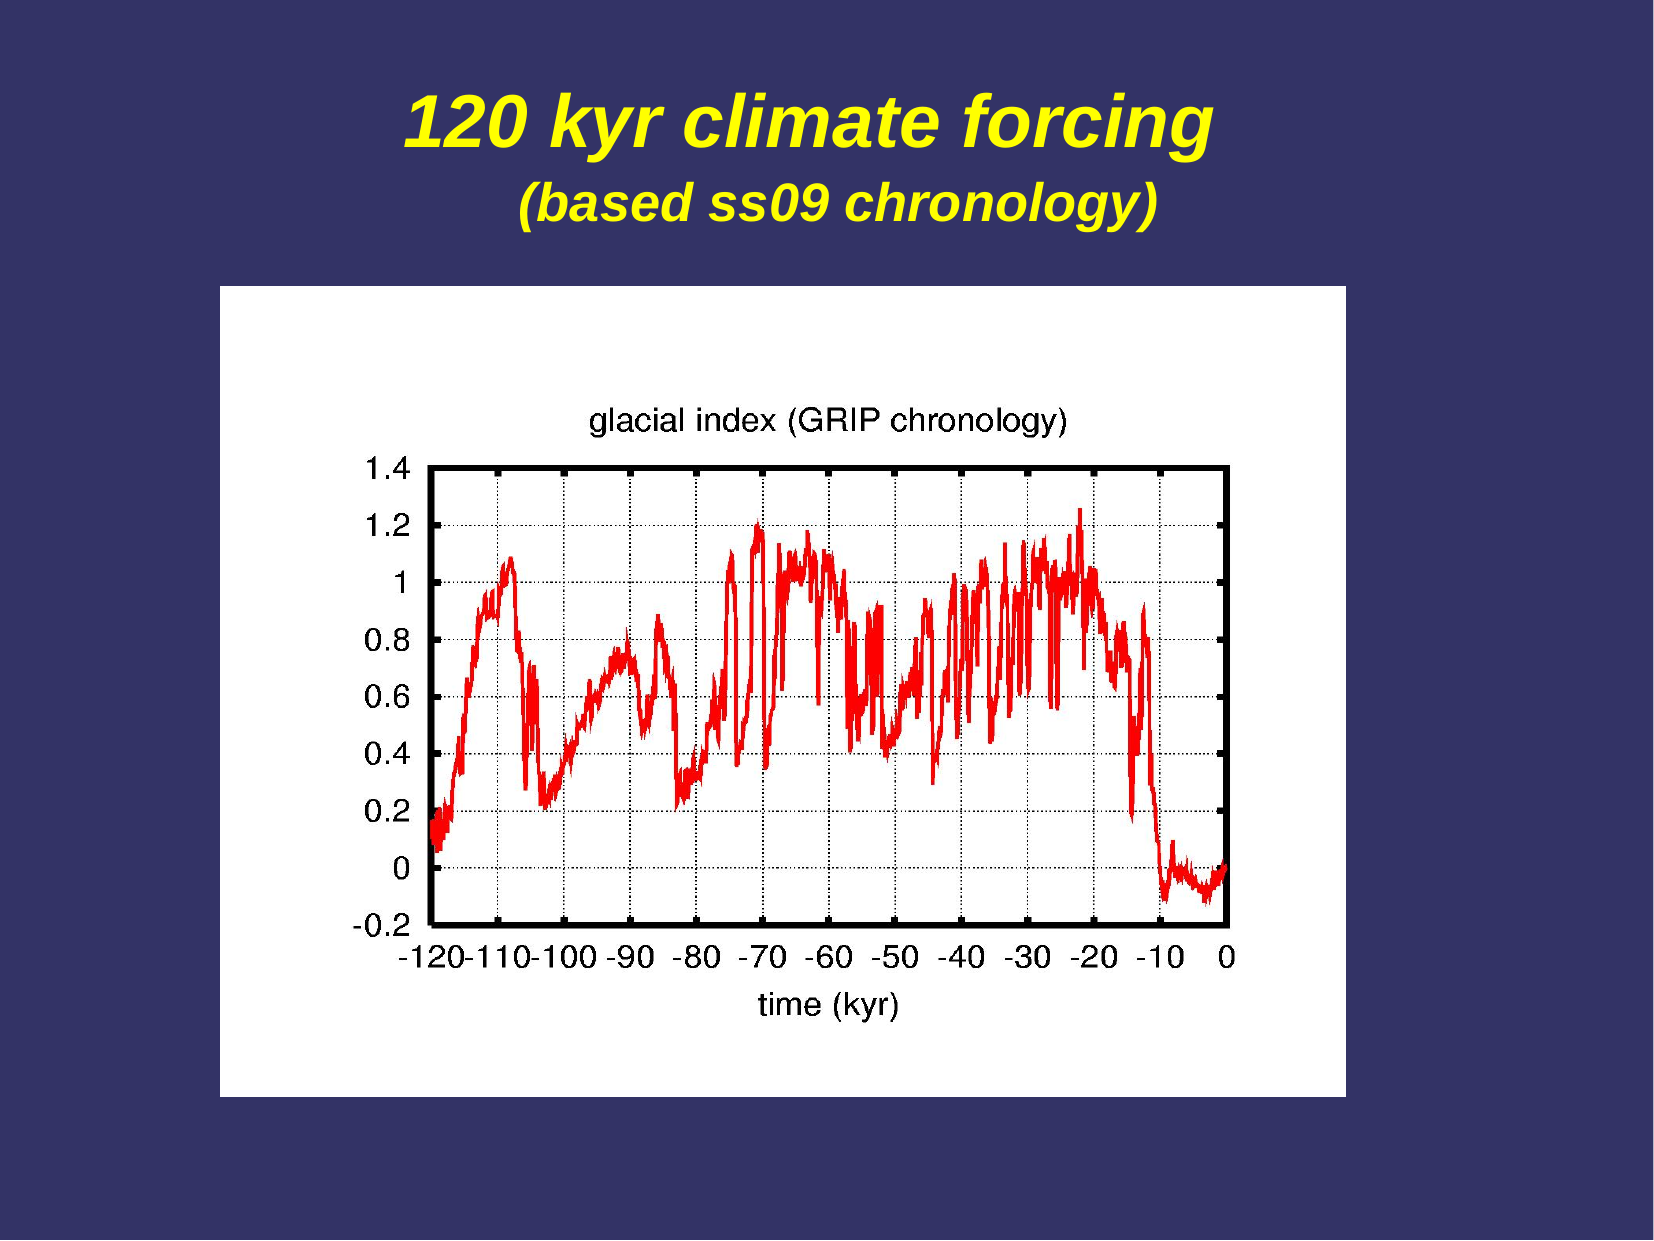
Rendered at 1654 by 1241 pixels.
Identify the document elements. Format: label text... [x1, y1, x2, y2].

title 120 kyr climate forcing (based ss09 chronology) [103, 49, 1516, 250]
picture [220, 286, 1346, 1097]
